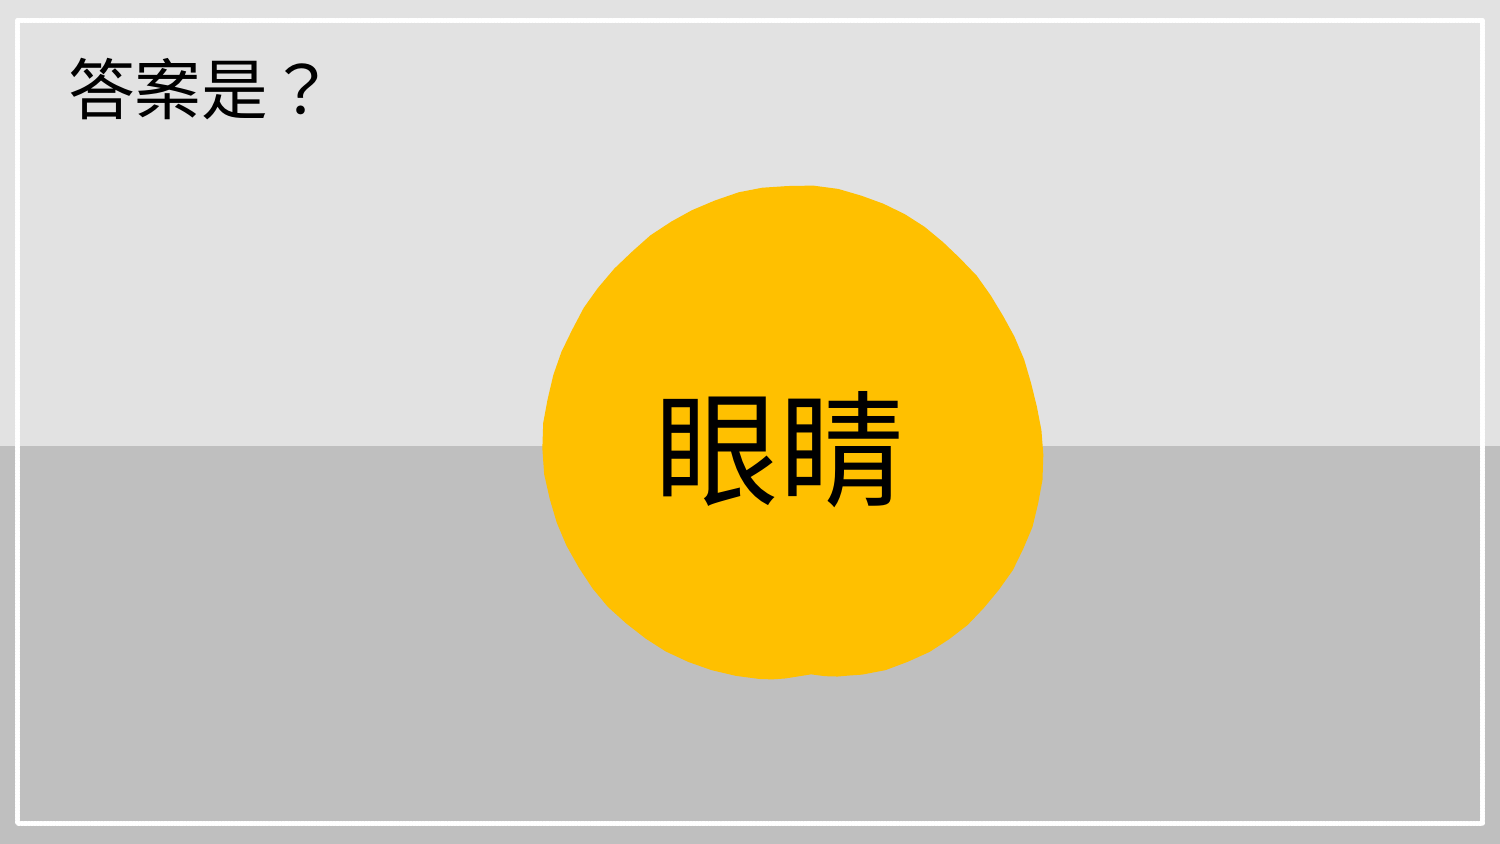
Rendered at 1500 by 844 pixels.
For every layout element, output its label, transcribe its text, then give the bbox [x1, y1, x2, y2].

text_box 答案是？ [53, 40, 413, 137]
text_box [1034, 395, 1044, 521]
text_box [560, 531, 1031, 680]
text_box 眼睛 [525, 363, 1034, 531]
text_box [557, 185, 1026, 363]
